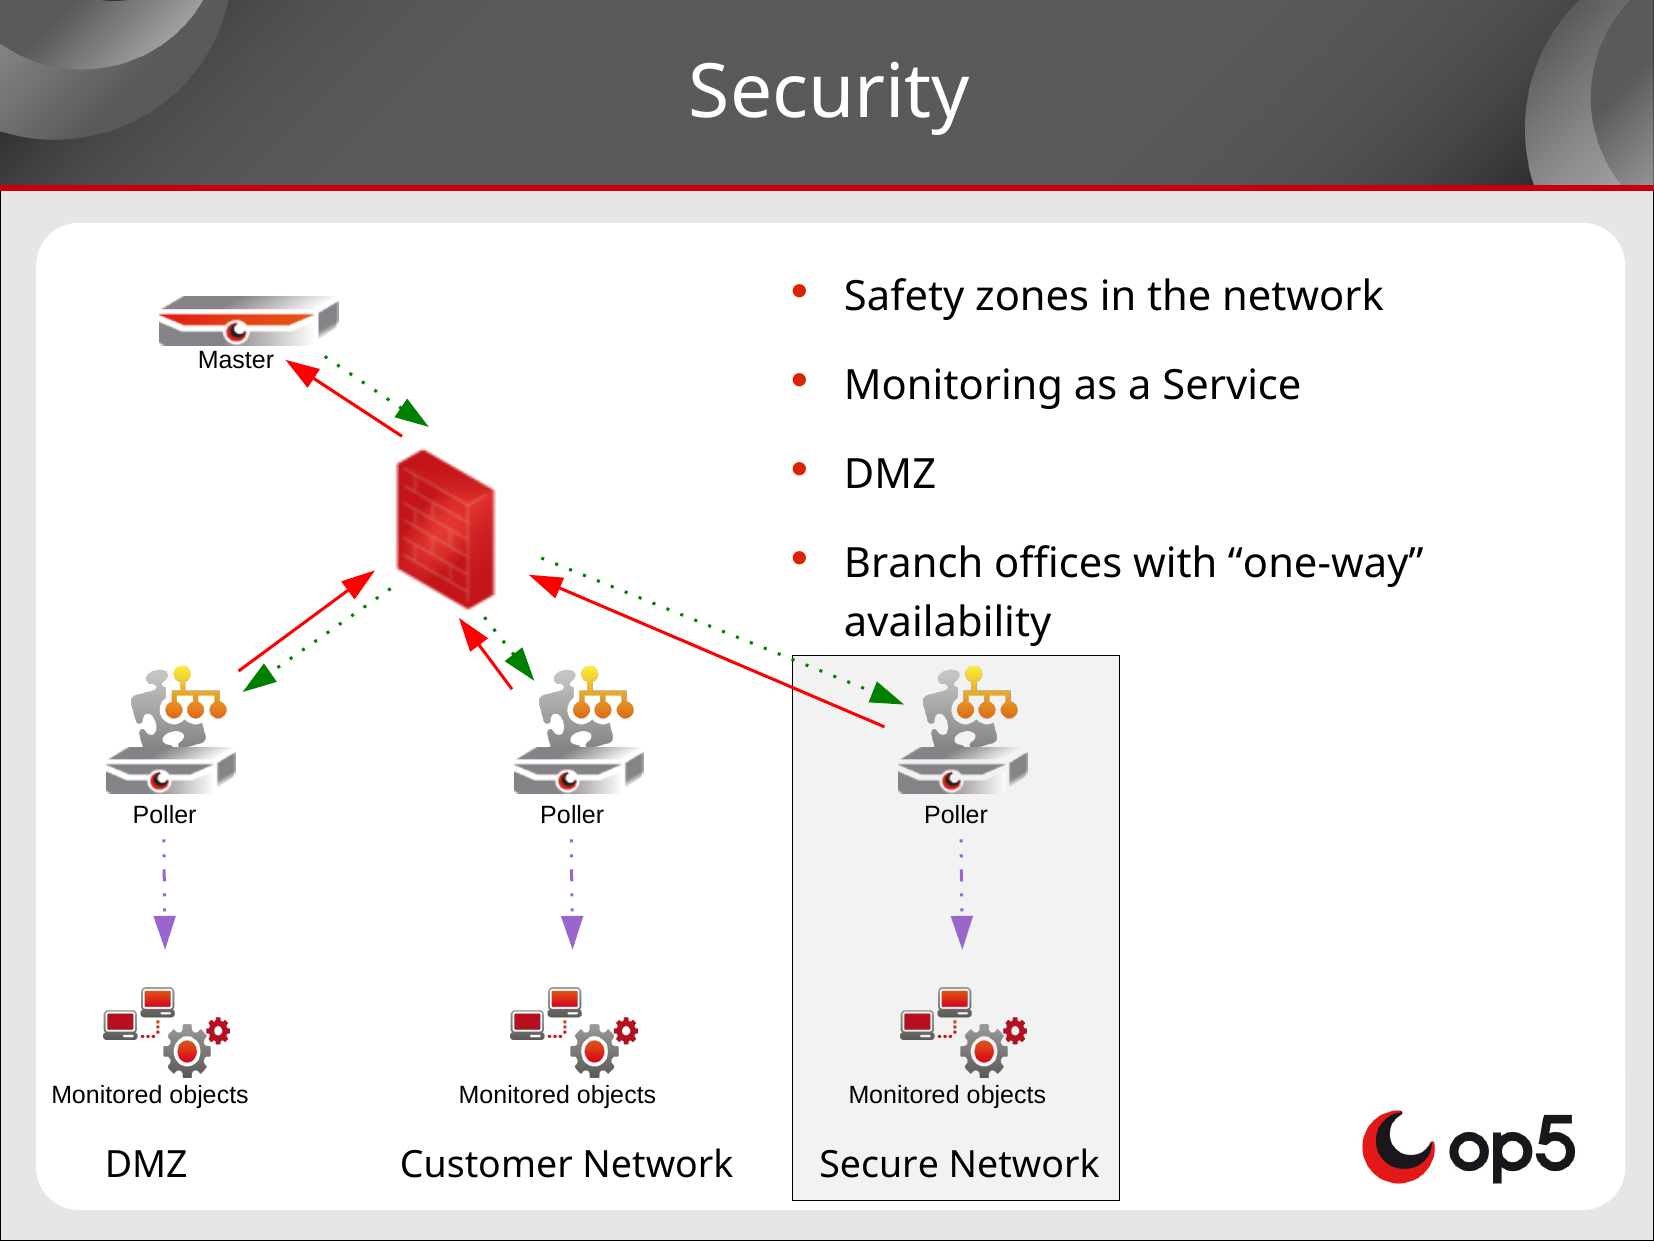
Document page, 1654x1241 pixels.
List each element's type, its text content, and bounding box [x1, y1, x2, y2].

picture [510, 987, 638, 1073]
text_box Monitored objects [443, 1073, 677, 1116]
text_box [792, 655, 1120, 1201]
text_box Poller [117, 792, 213, 836]
picture [106, 655, 236, 794]
picture [514, 655, 644, 794]
picture [898, 655, 1028, 794]
picture [390, 442, 503, 619]
text_box Secure Network [804, 1130, 1133, 1189]
text_box Monitored objects [833, 1073, 1067, 1116]
text_box Poller [909, 793, 1004, 836]
picture [900, 987, 1027, 1073]
text_box DMZ [90, 1130, 207, 1189]
text_box Poller [525, 792, 620, 836]
text_box Master [183, 338, 304, 382]
picture [159, 296, 339, 346]
text_box Monitored objects [36, 1073, 270, 1116]
list Safety zones in the network Monitoring as a Service DMZ Branch offices with “one-way” availability [773, 263, 1521, 603]
picture [0, 0, 1654, 185]
title Security [88, 0, 1571, 175]
text_box Customer Network [385, 1130, 767, 1189]
picture [1350, 1103, 1587, 1191]
picture [103, 987, 230, 1073]
